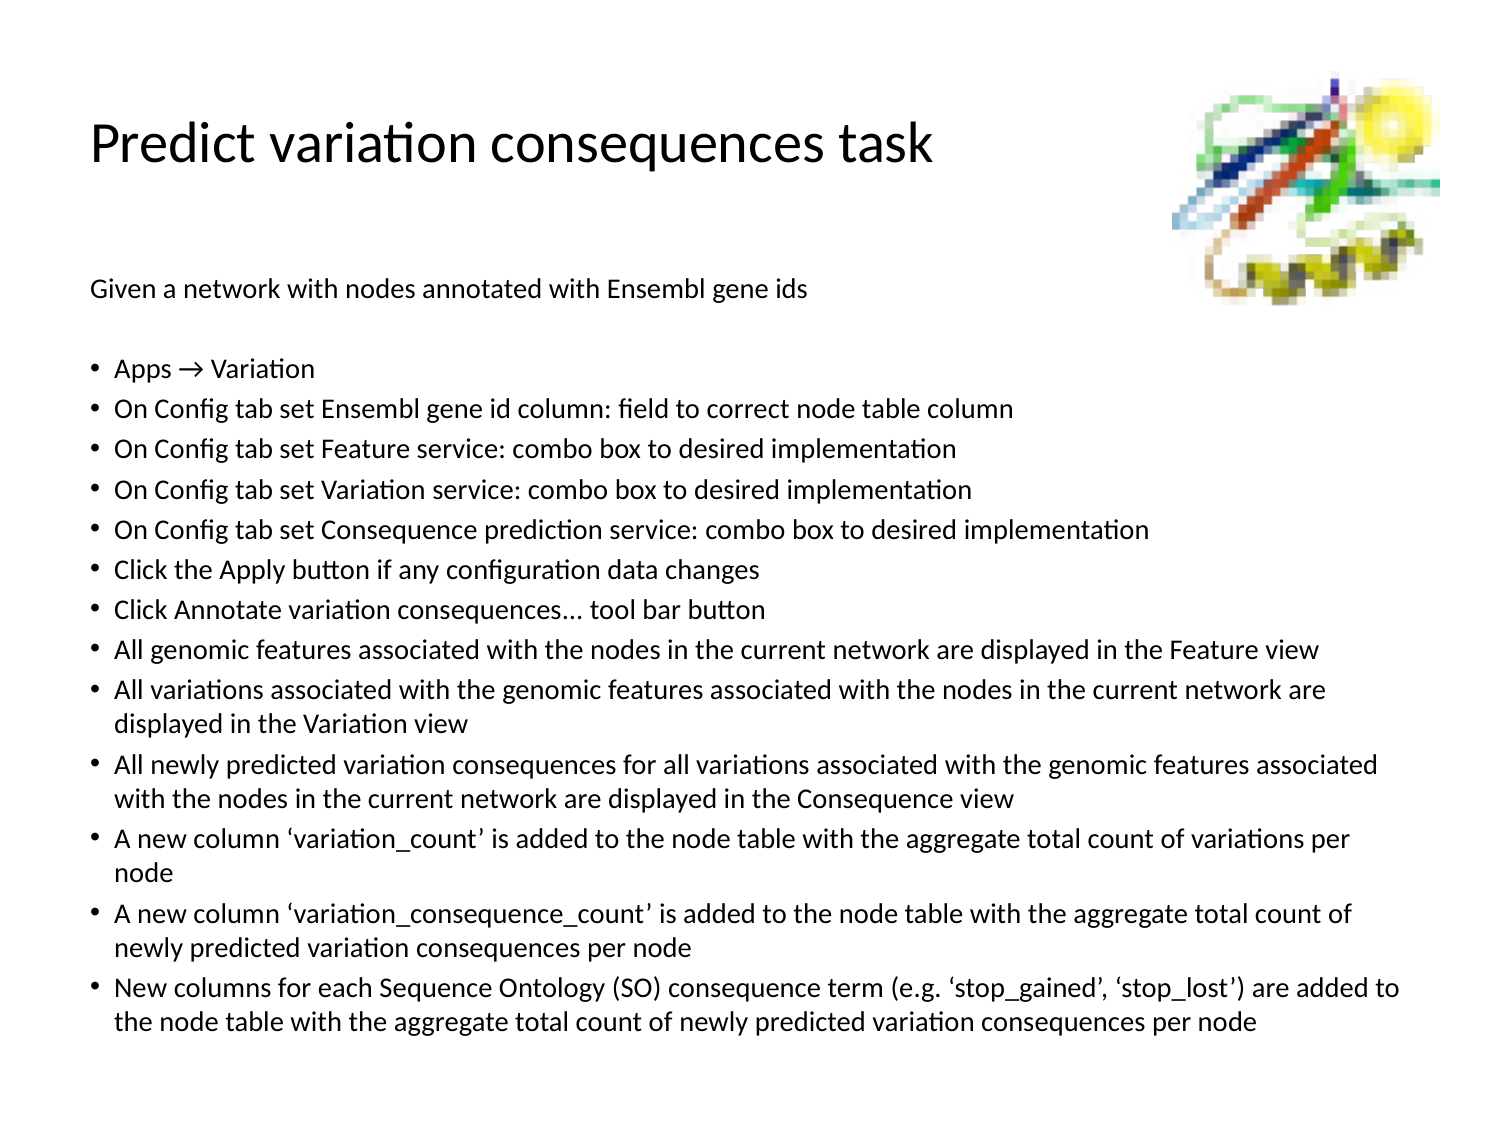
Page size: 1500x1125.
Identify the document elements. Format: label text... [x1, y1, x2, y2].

list Given a network with nodes annotated with Ensembl gene ids Apps → Variation On Config tab set Ensembl gene id column: field to correct node table column On Config tab set Feature service: combo box to desired implementation On Config tab set Variation service: combo box to desired implementation On Config tab set Consequence prediction service: combo box to desired implementation Click the Apply button if any configuration data changes Click Annotate variation consequences... tool bar button All genomic features associated with the nodes in the current network are displayed in the Feature view All variations associated with the genomic features associated with the nodes in the current network are displayed in the Variation view All newly predicted variation consequences for all variations associated with the genomic features associated with the nodes in the current network are displayed in the Consequence view A new column ‘variation_count’ is added to the node table with the aggregate total count of variations per node A new column ‘variation_consequence_count’ is added to the node table with the aggregate total count of newly predicted variation consequences per node New columns for each Sequence Ontology (SO) consequence term (e.g. ‘stop_gained’, ‘stop_lost’) are added to the node table with the aggregate total count of newly predicted variation consequences per node [75, 262, 1425, 1052]
title Predict variation consequences task [75, 45, 1425, 233]
picture [1172, 71, 1440, 339]
